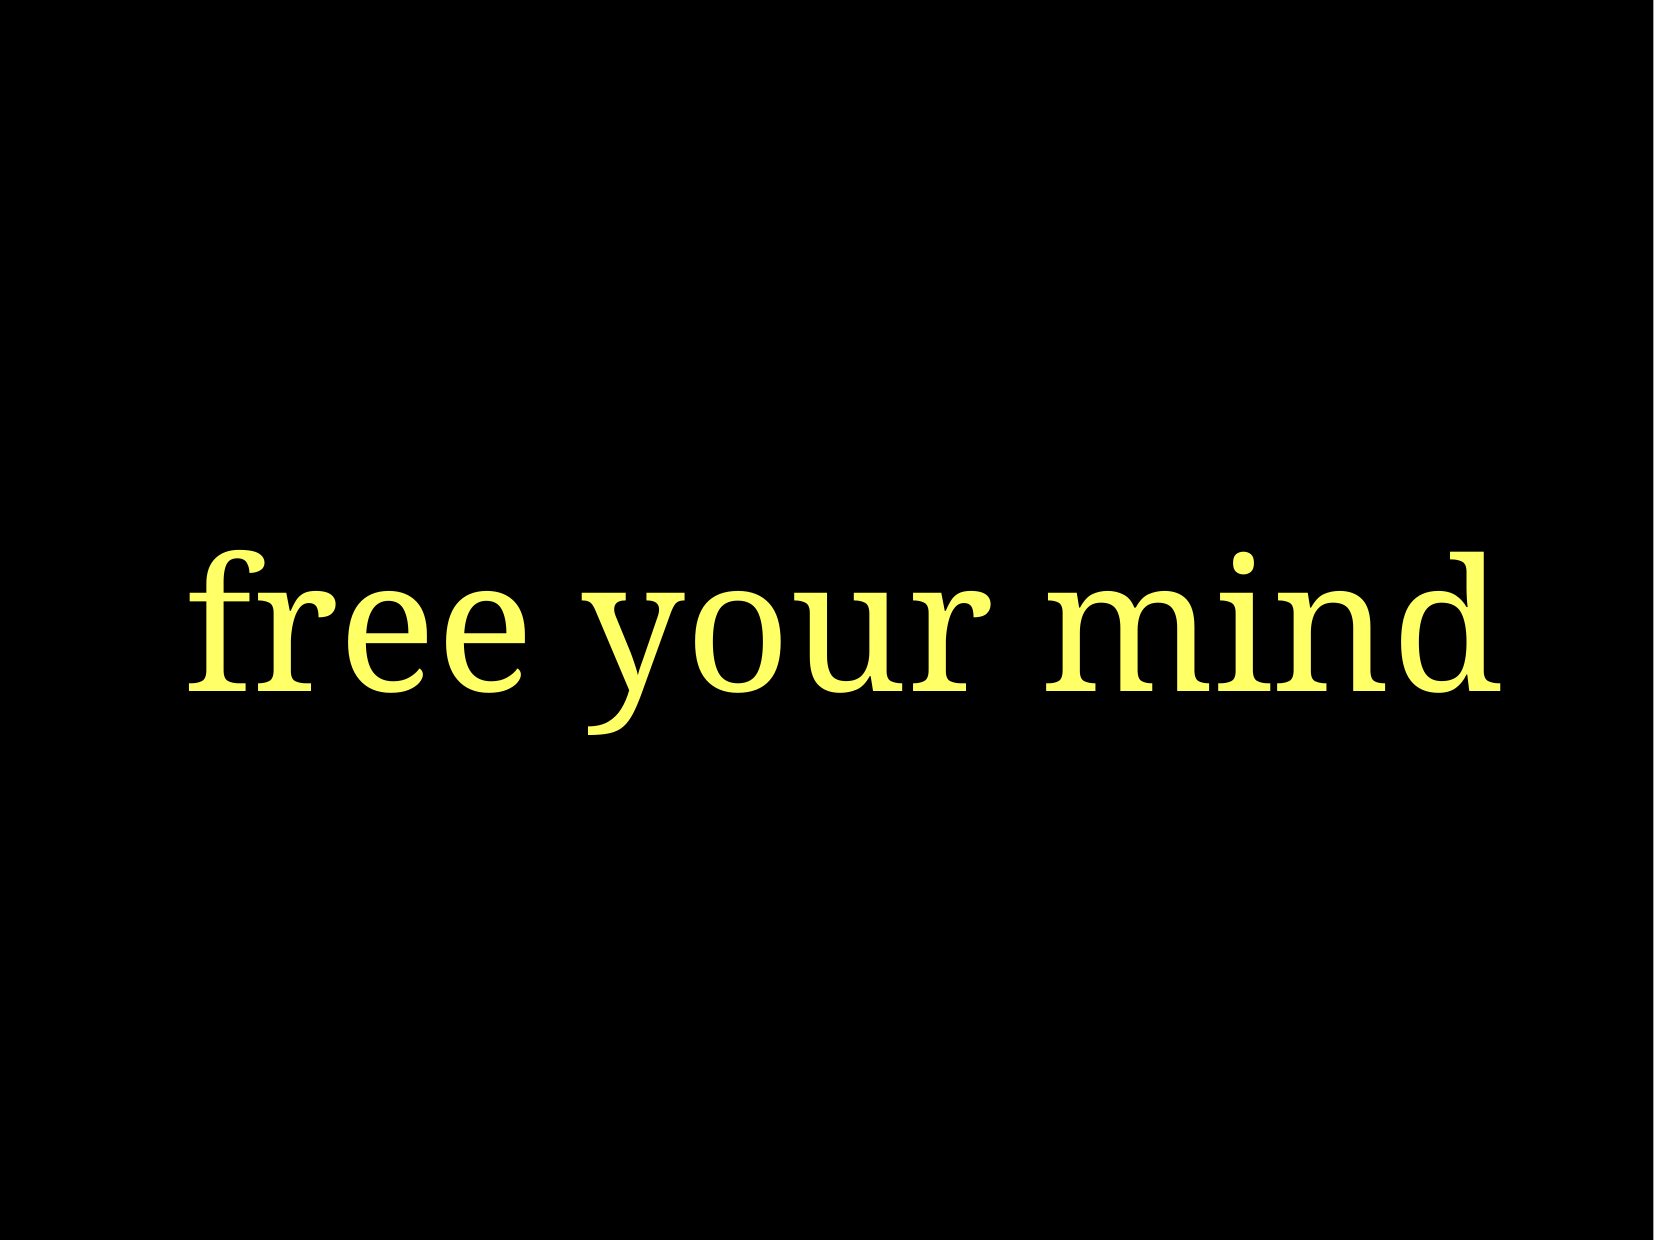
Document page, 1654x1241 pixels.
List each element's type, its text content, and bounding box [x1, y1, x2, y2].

subtitle free your mind [0, 0, 1654, 1241]
